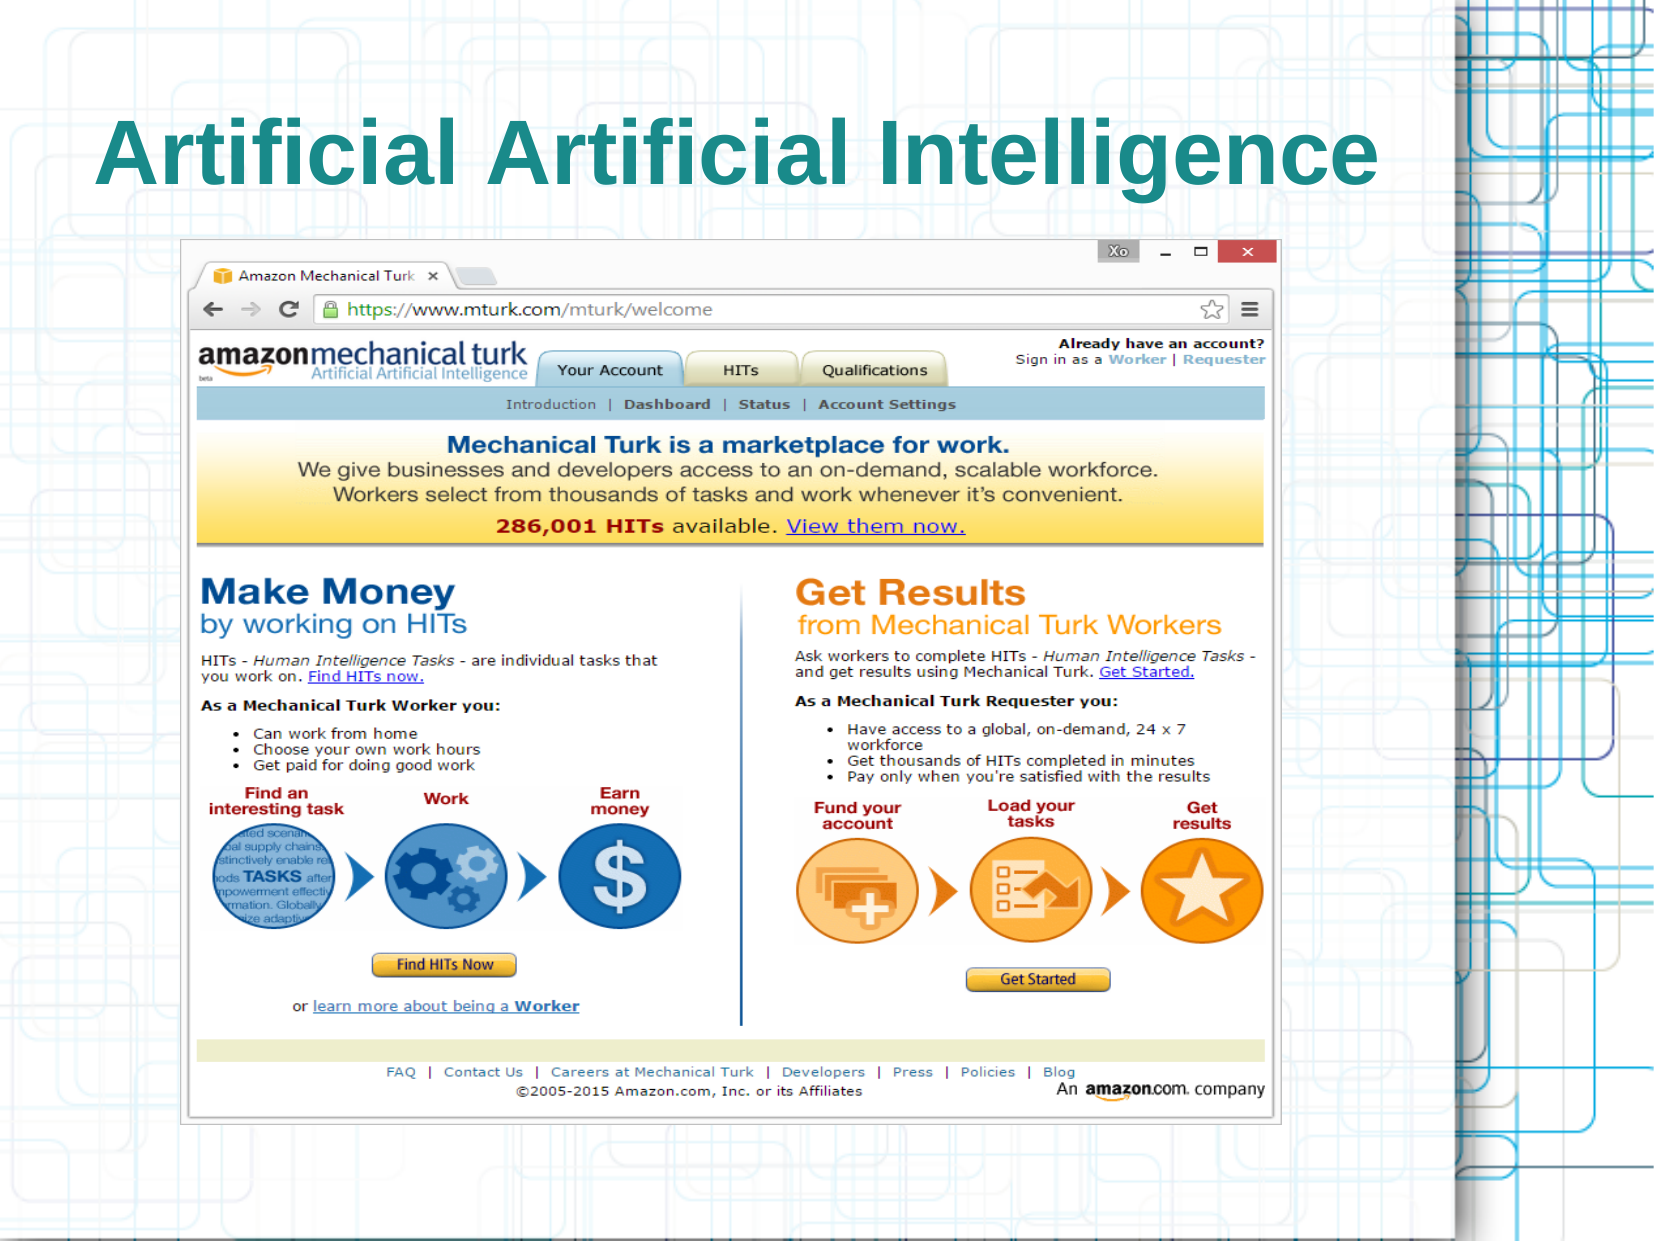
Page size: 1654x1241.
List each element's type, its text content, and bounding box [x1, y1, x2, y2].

picture [0, 0, 1654, 1241]
title Artificial Artificial Intelligence [59, 49, 1418, 257]
